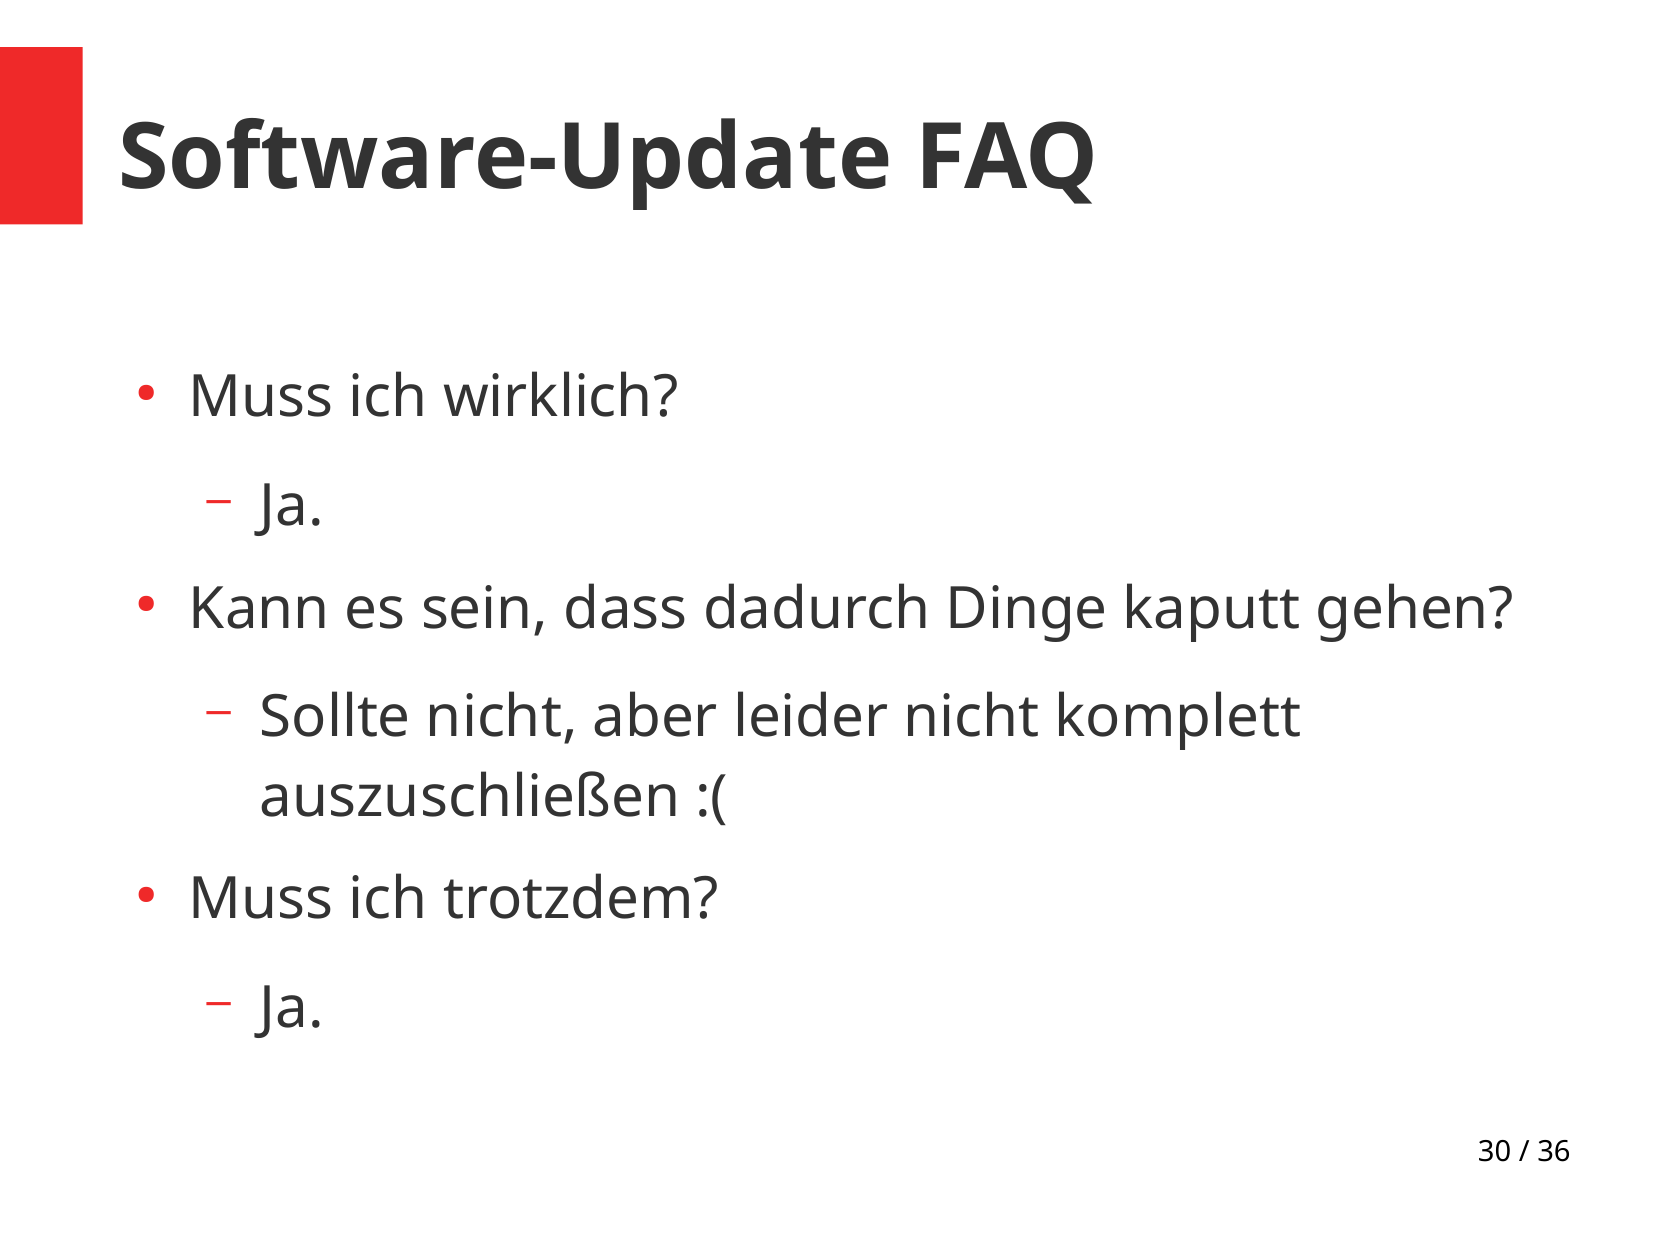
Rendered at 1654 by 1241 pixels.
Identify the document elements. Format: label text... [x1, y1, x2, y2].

title Software-Update FAQ [118, 49, 1571, 257]
list Muss ich wirklich? Ja. Kann es sein, dass dadurch Dinge kaputt gehen? Sollte nicht, aber leider nicht komplett auszuschließen :( Muss ich trotzdem? Ja. [118, 354, 1536, 1074]
